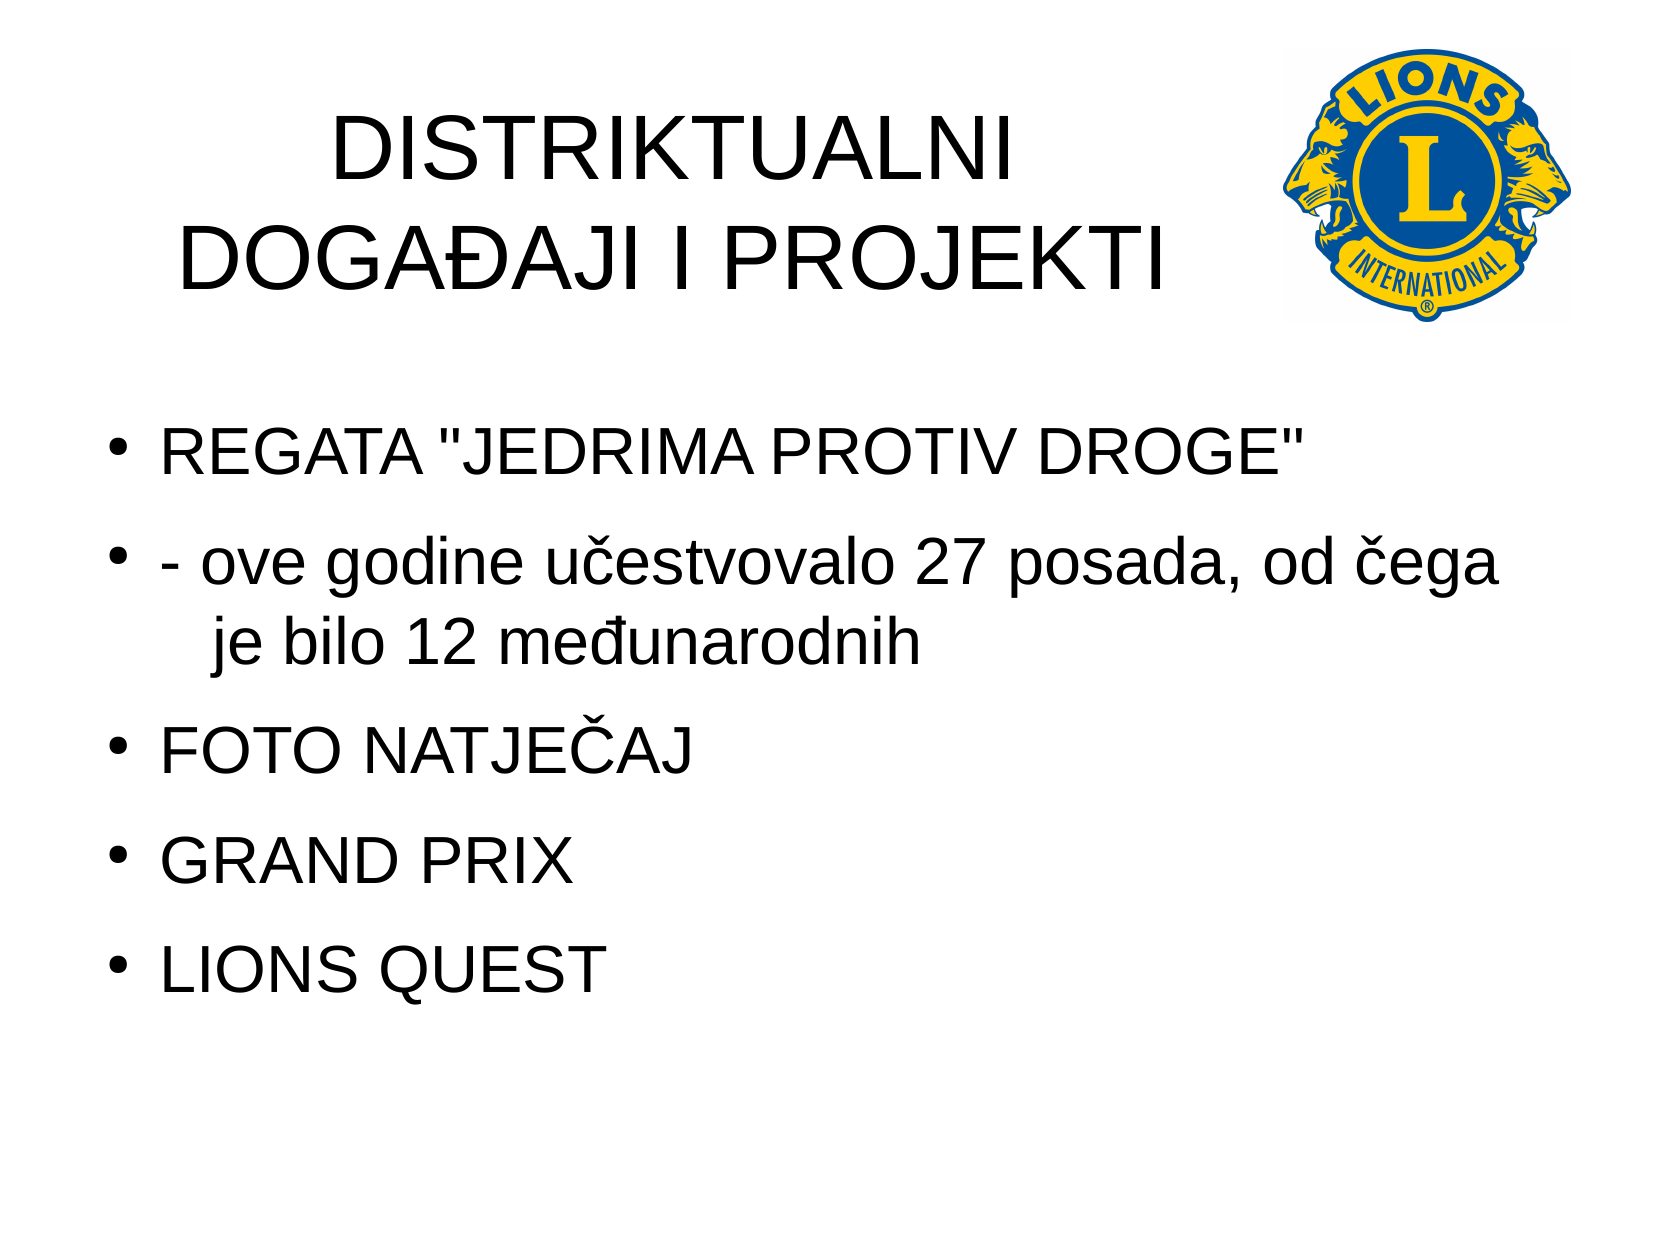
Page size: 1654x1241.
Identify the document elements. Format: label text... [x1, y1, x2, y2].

list REGATA "JEDRIMA PROTIV DROGE" - ove godine učestvovalo 27 posada, od čega je bilo 12 međunarodnih FOTO NATJEČAJ GRAND PRIX LIONS QUEST [70, 407, 1560, 1016]
title DISTRIKTUALNI DOGAĐAJI I PROJEKTI [82, 94, 1264, 302]
